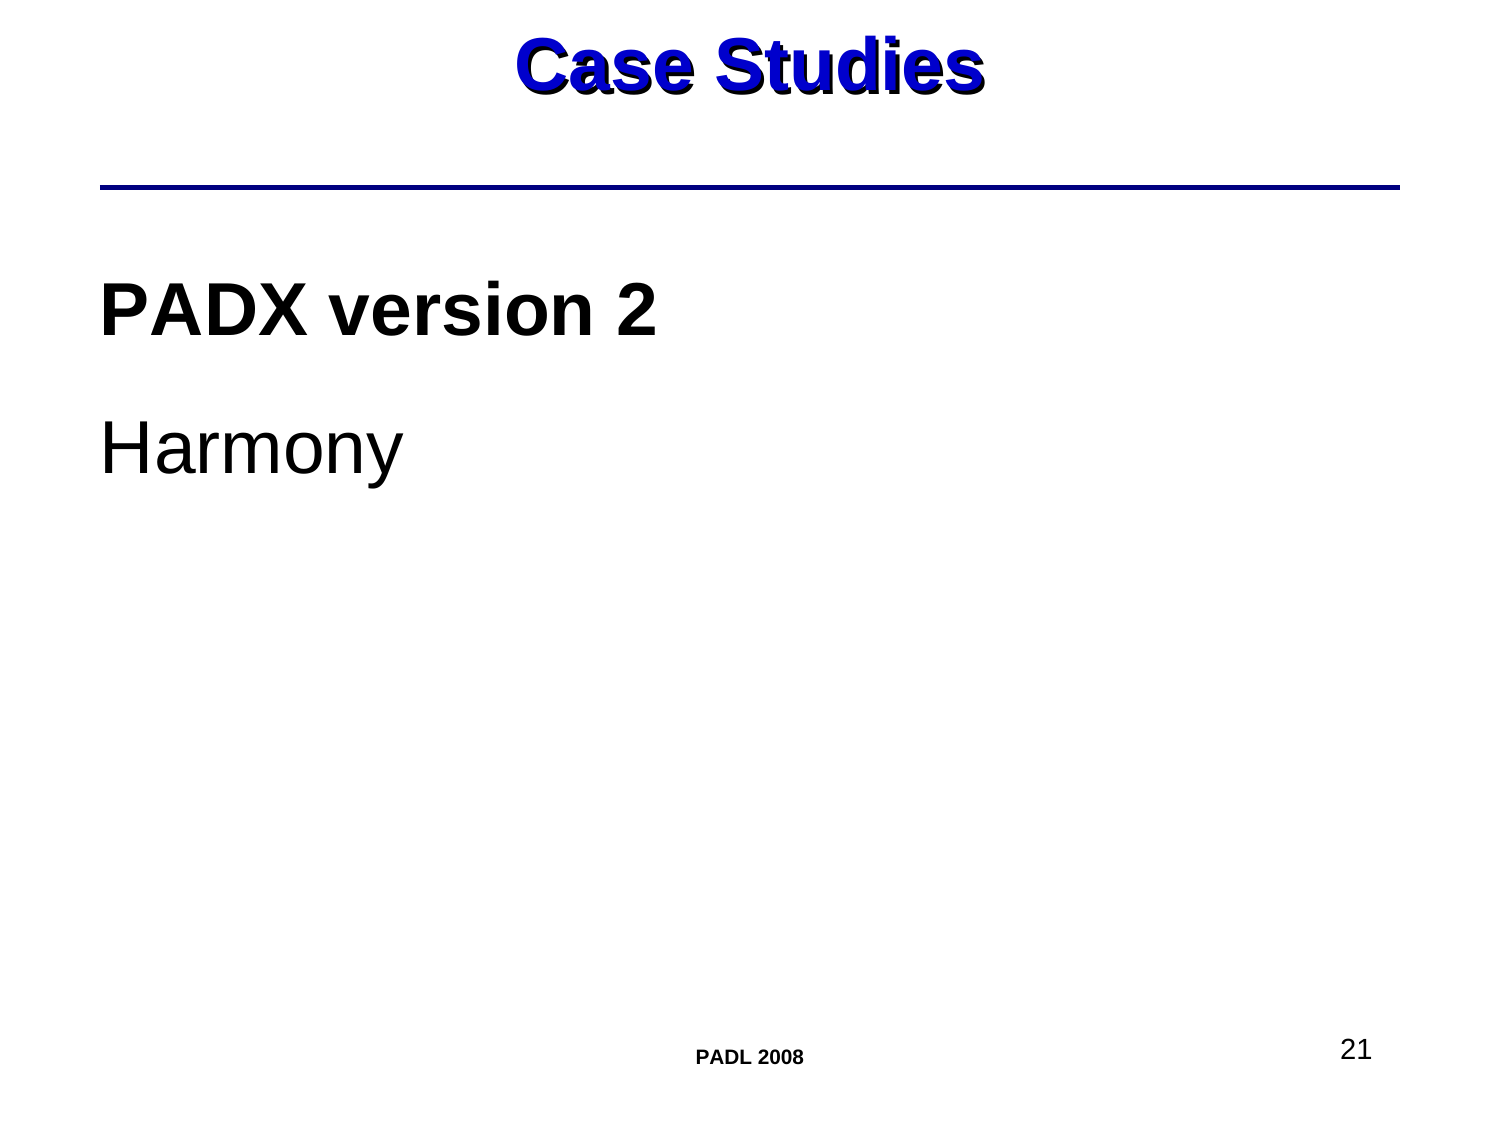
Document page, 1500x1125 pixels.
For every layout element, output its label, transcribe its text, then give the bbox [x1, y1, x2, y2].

title Case Studies [99, 0, 1401, 163]
list PADX version 2 Harmony [99, 224, 1375, 986]
